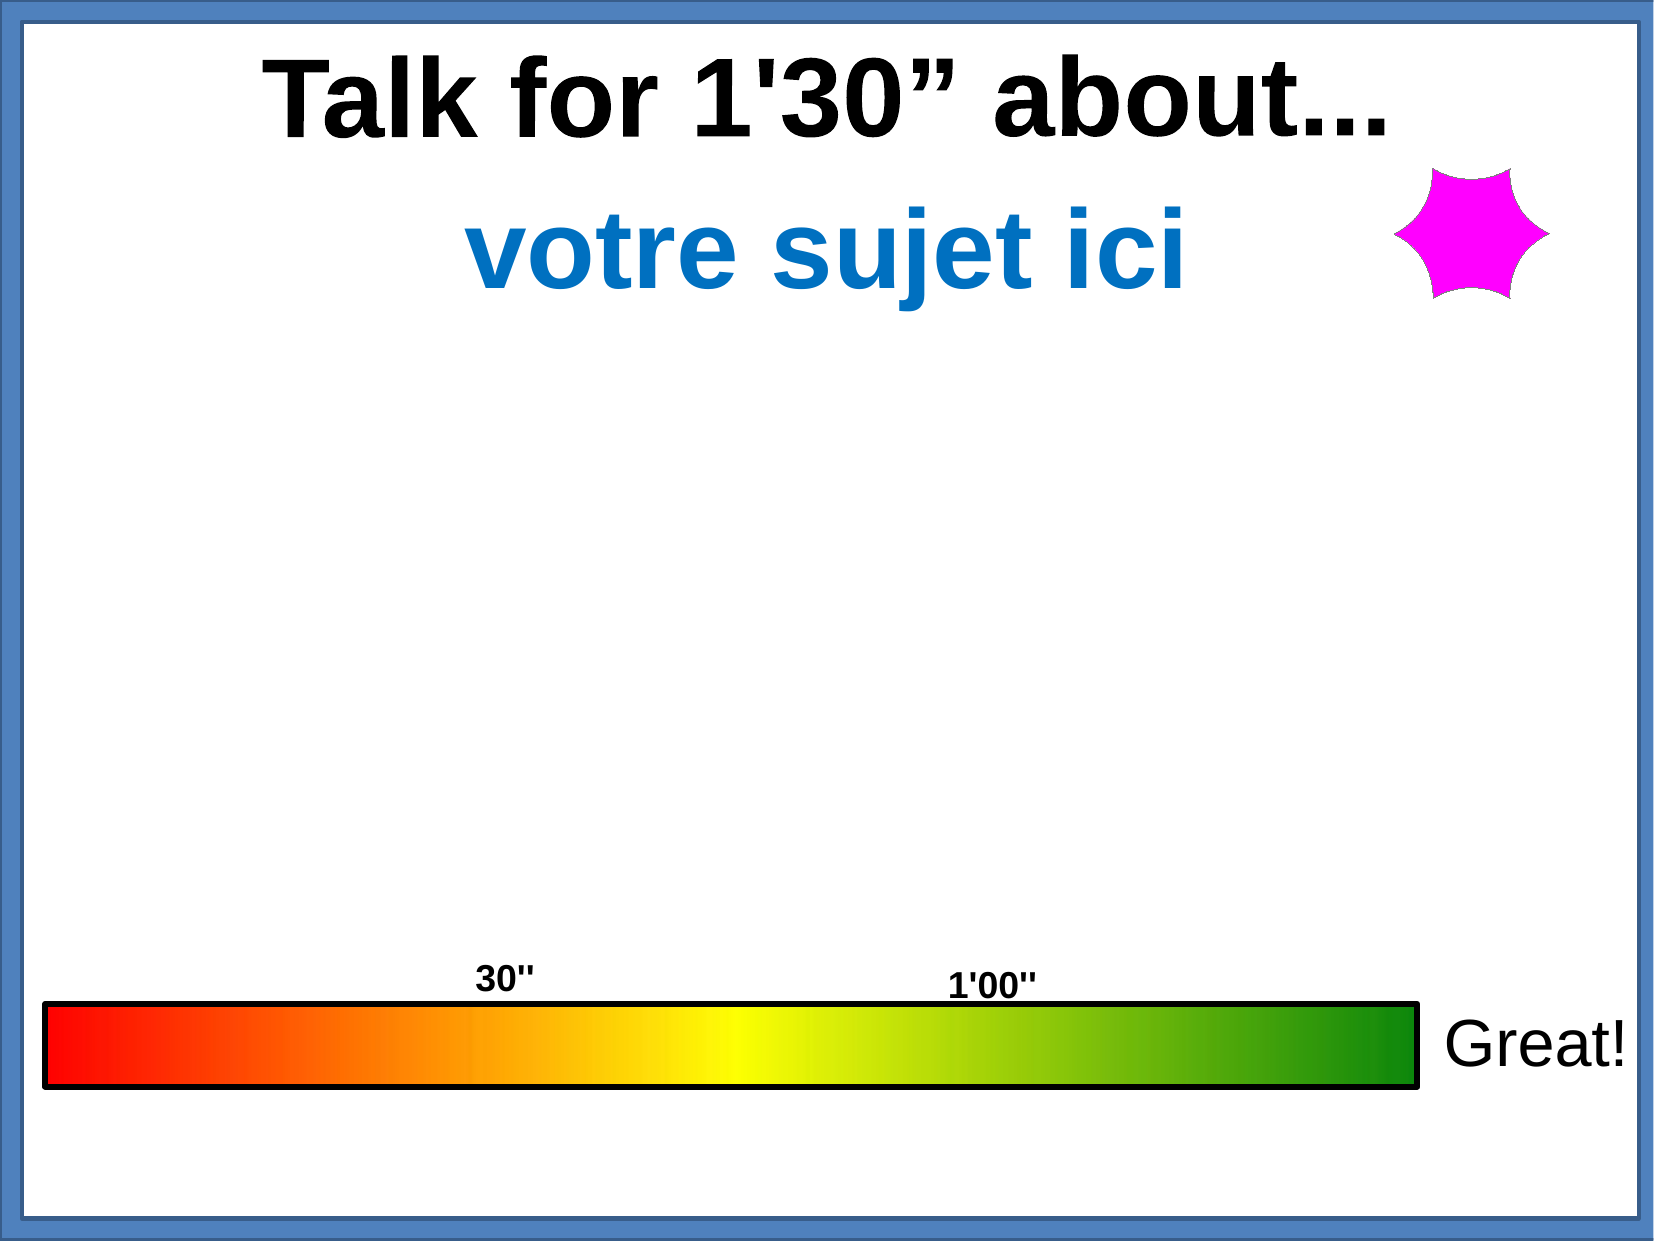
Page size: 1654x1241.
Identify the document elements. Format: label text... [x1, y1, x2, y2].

picture [48, 1007, 1414, 1084]
text_box [1394, 168, 1550, 299]
text_box votre sujet ici [1435, 168, 1509, 179]
text_box votre sujet ici [0, 168, 1654, 319]
text_box Great! [1428, 992, 1644, 1088]
text_box 30'' [460, 949, 556, 1052]
text_box Talk for 1'30” about... [23, 14, 1630, 168]
text_box 1'00'' [933, 956, 1063, 1016]
text_box [0, 319, 1654, 1241]
text_box [0, 0, 1654, 168]
